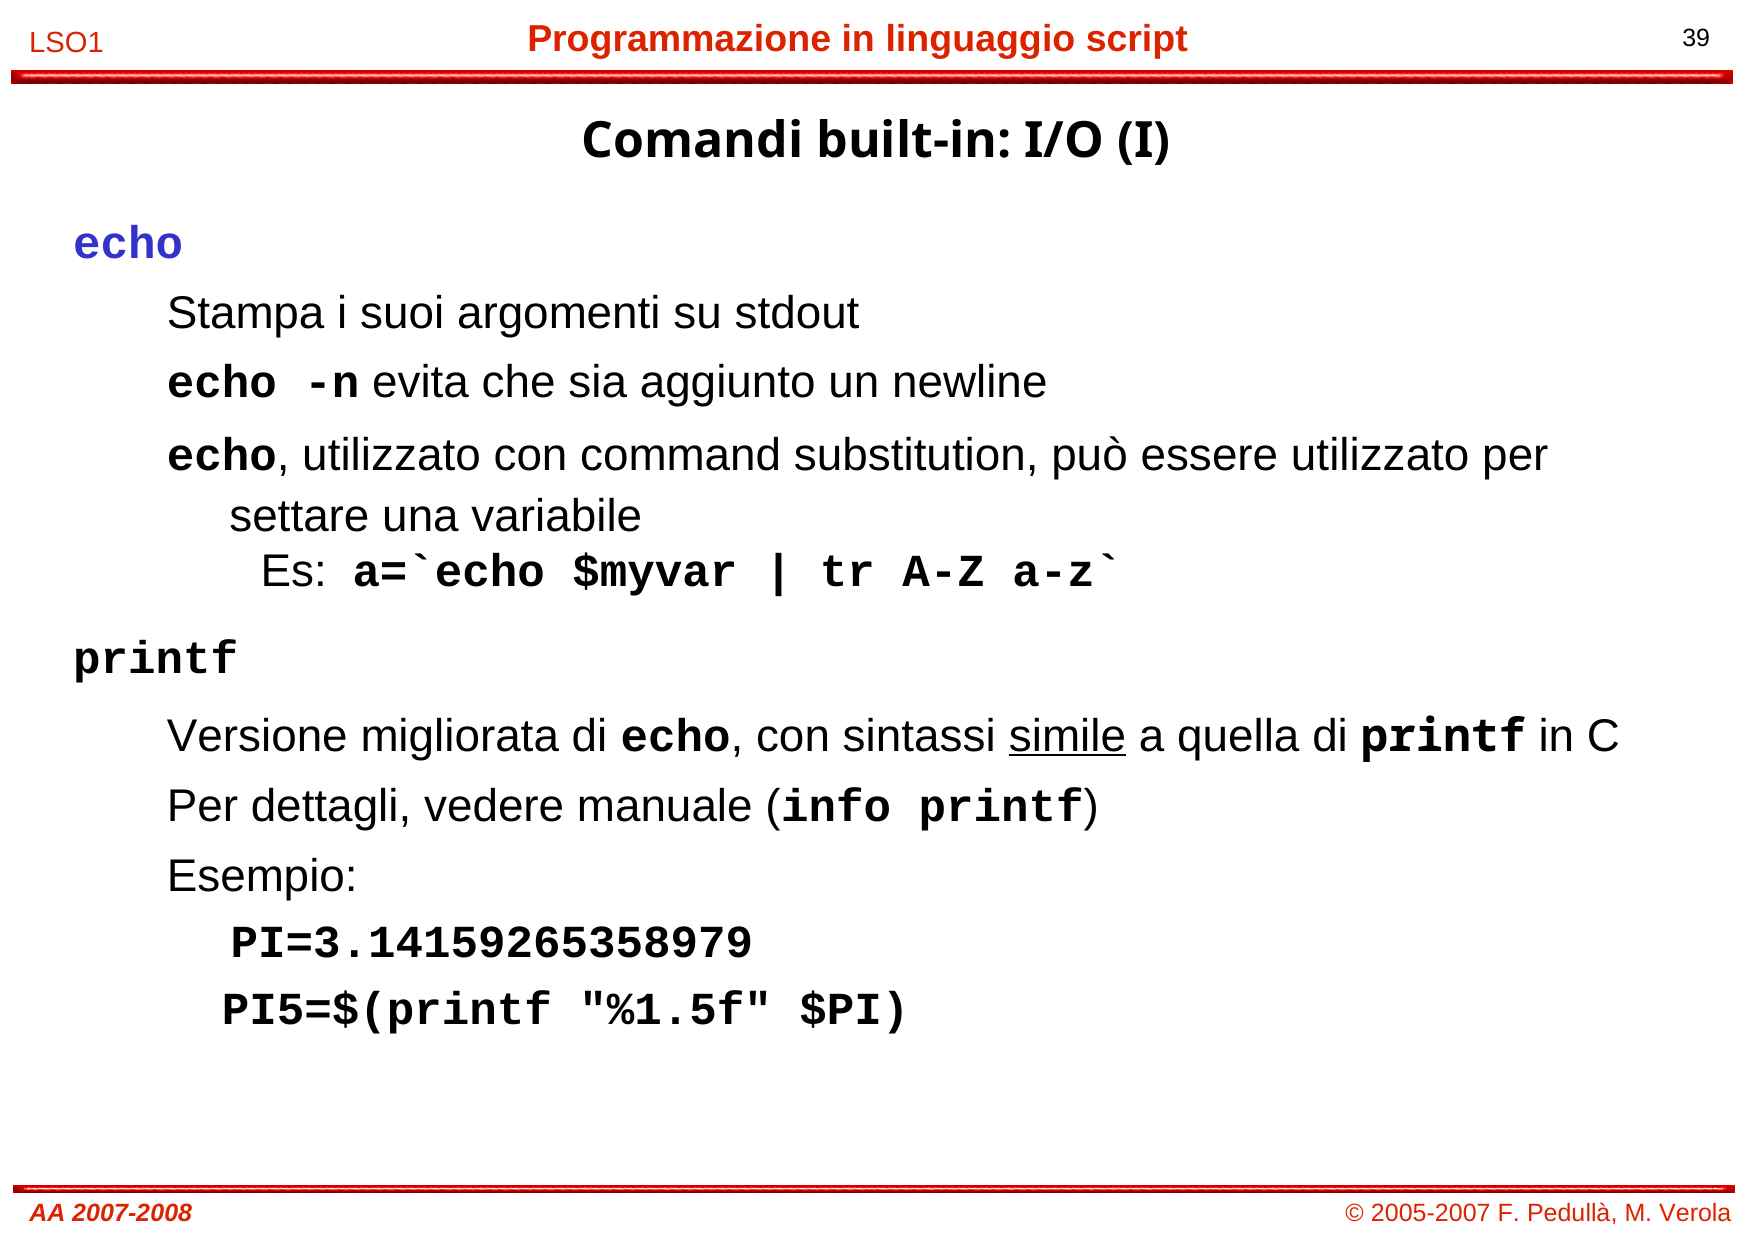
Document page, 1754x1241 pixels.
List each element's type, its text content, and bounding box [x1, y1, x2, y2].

list echo Stampa i suoi argomenti su stdout echo -n evita che sia aggiunto un newline echo, utilizzato con command substitution, può essere utilizzato per settare una variabile Es: a=`echo $myvar | tr A-Z a-z` printf Versione migliorata di echo, con sintassi simile a quella di printf in C Per dettagli, vedere manuale (info printf) Esempio: PI=3.14159265358979 PI5=$(printf "%1.5f" $PI) [58, 206, 1696, 1063]
title Comandi built-in: I/O (I) [554, 95, 1199, 186]
picture [13, 1185, 1735, 1193]
picture [11, 70, 1733, 84]
